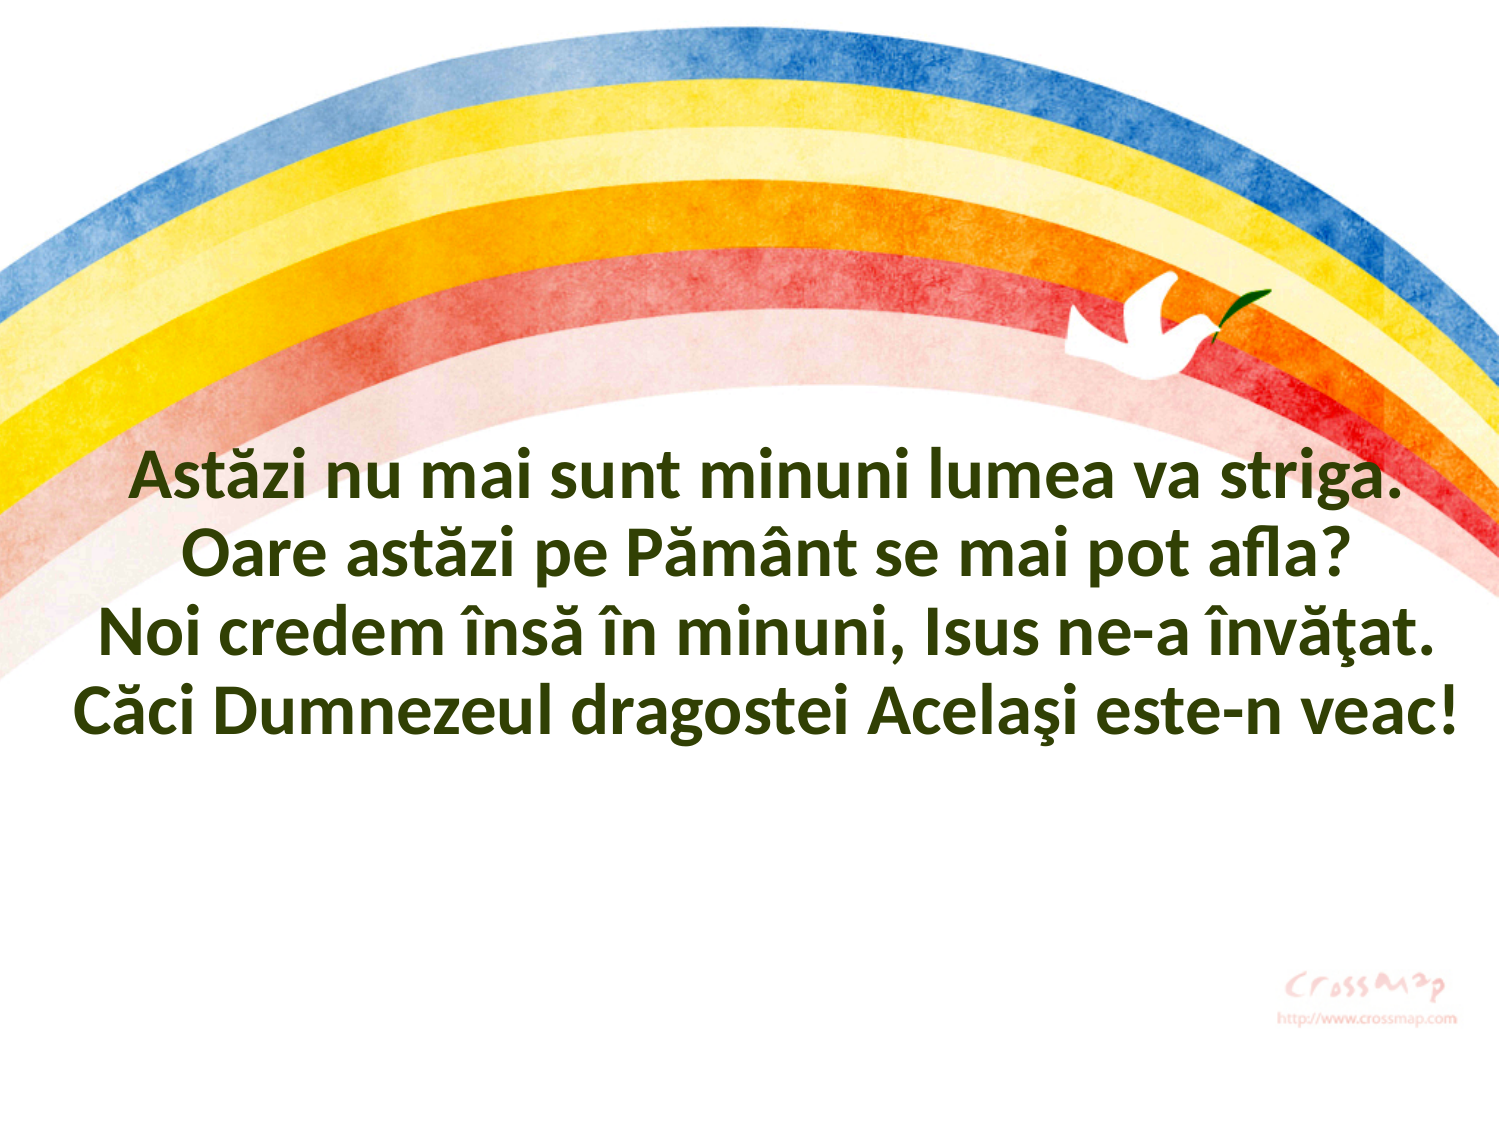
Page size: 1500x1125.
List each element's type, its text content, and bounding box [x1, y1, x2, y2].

text_box Astăzi nu mai sunt minuni lumea va striga. Oare astăzi pe Pământ se mai pot afla? Noi credem însă în minuni, Isus ne-a învăţat. Căci Dumnezeul dragostei Acelaşi este-n veac! [50, 420, 1486, 766]
picture [0, 0, 1499, 1122]
